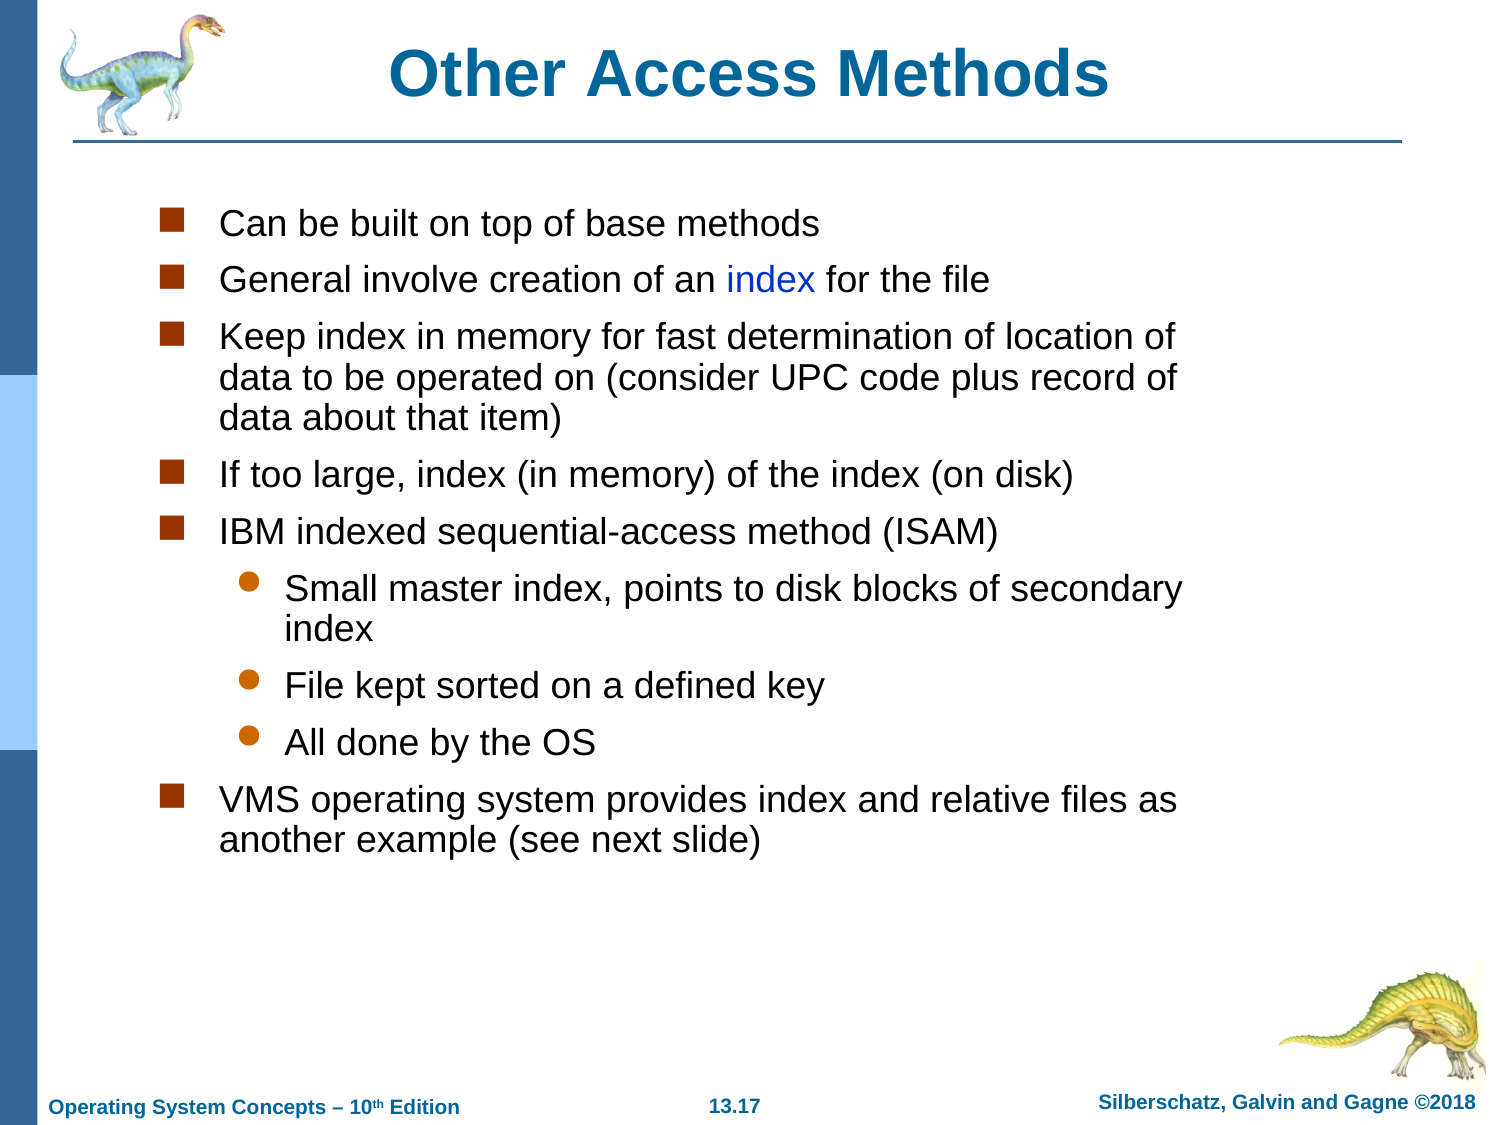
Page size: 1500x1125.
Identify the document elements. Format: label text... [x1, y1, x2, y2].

picture [1415, 1094, 1423, 1099]
picture [46, 0, 243, 149]
title Other Access Methods [75, 22, 1426, 117]
list Can be built on top of base methods General involve creation of an index for the file Keep index in memory for fast determination of location of data to be operated on (consider UPC code plus record of data about that item) If too large, index (in memory) of the index (on disk) IBM indexed sequential-access method (ISAM) Small master index, points to disk blocks of secondary index File kept sorted on a defined key All done by the OS VMS operating system provides index and relative files as another example (see next slide) [147, 196, 1260, 891]
picture [1275, 959, 1486, 1090]
